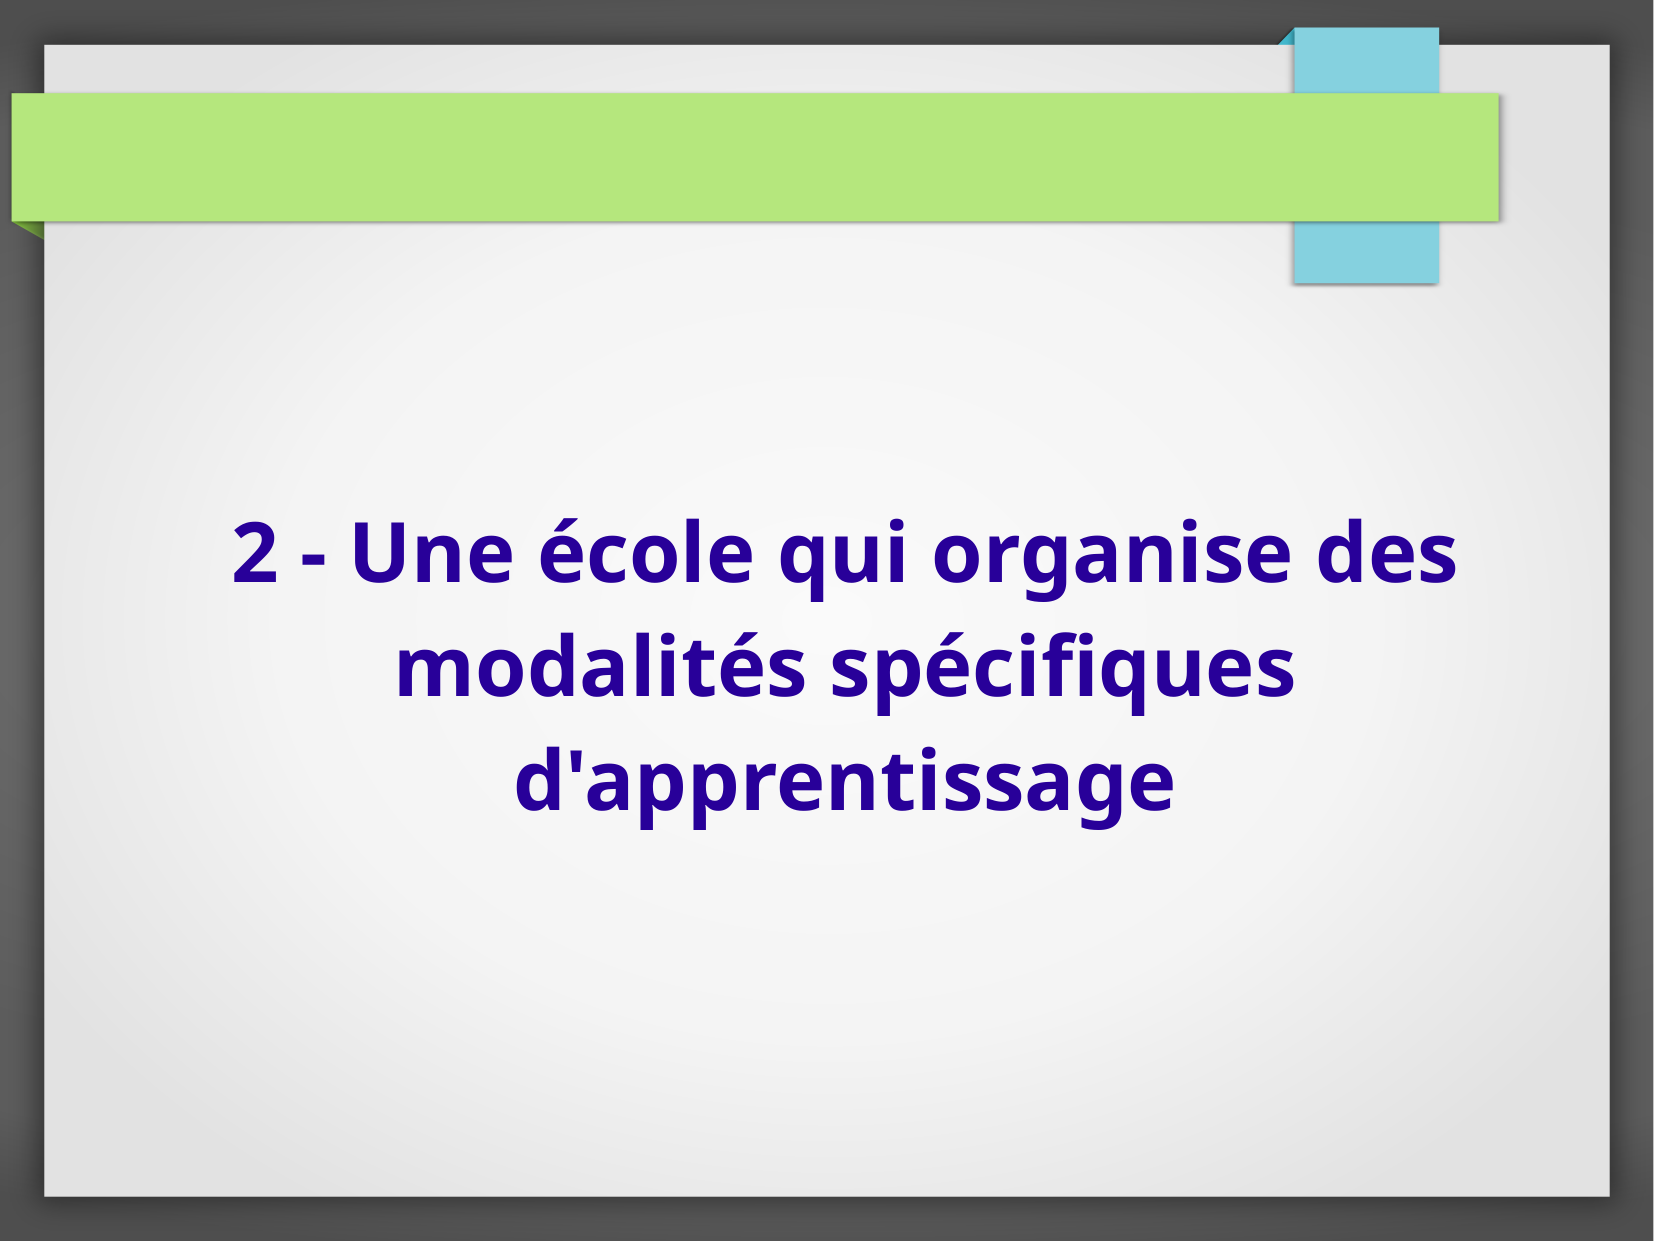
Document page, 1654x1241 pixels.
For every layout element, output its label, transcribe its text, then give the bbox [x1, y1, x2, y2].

subtitle 2 - Une école qui organise des modalités spécifiques d'apprentissage [153, 318, 1538, 1010]
picture [0, 0, 1654, 1241]
